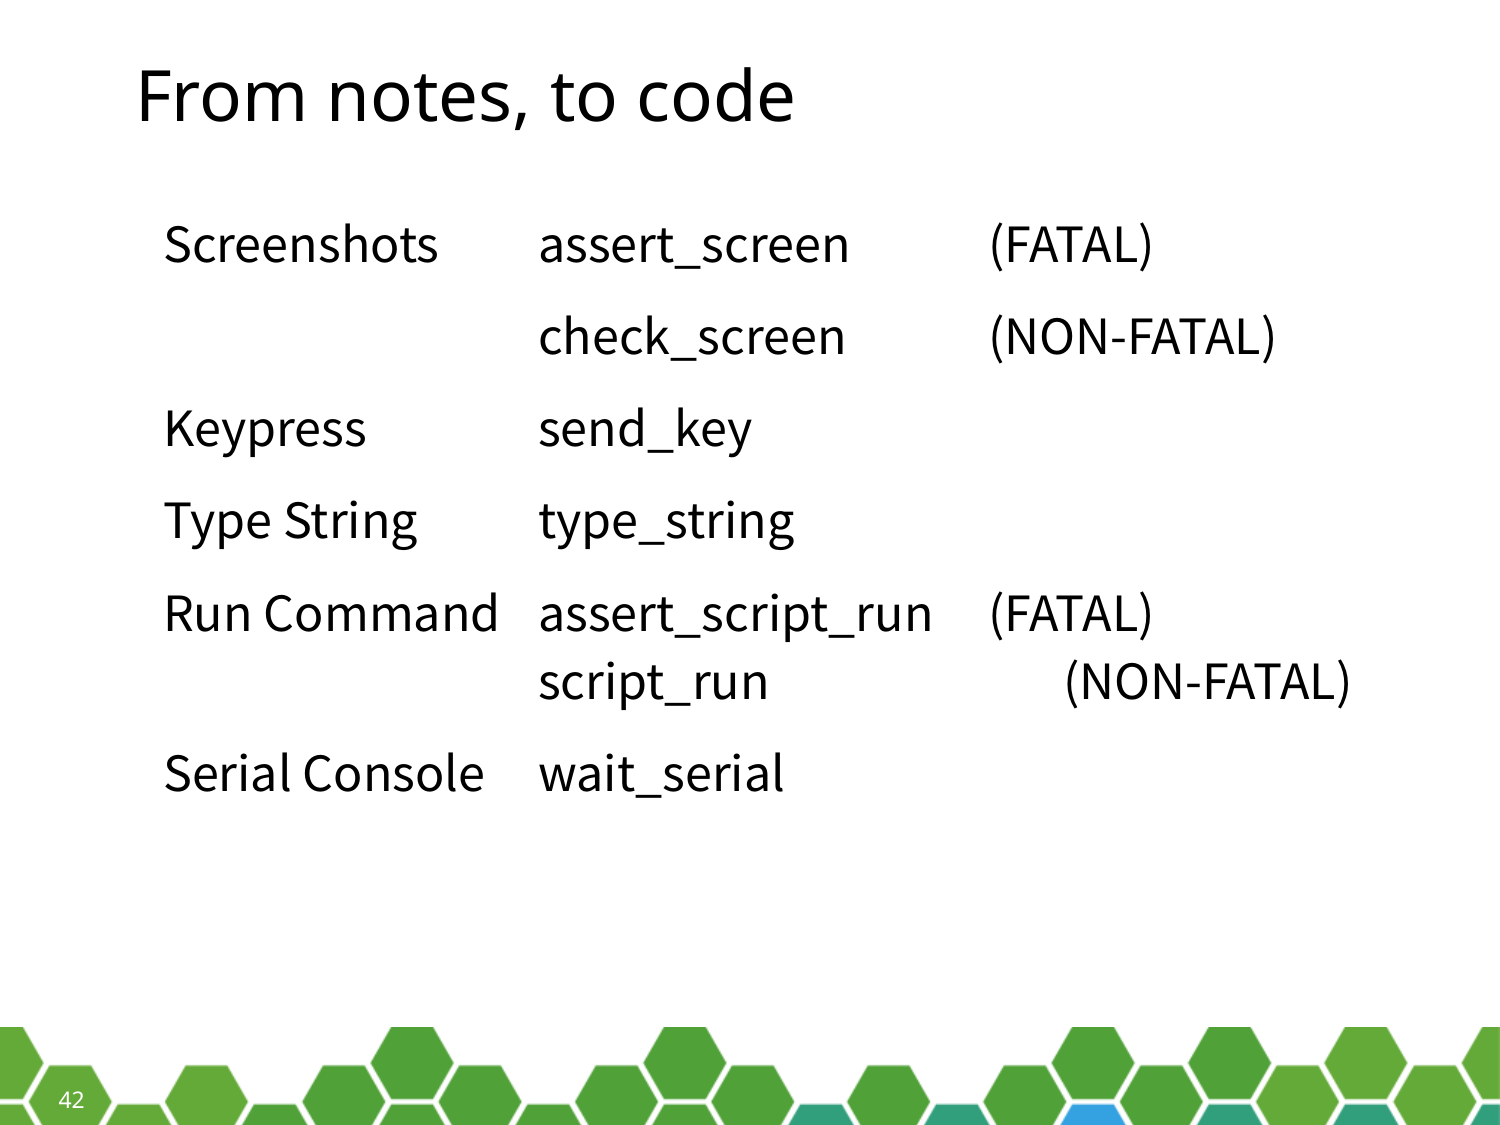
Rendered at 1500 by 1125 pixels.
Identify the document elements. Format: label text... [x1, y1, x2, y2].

picture [0, 1027, 1500, 1125]
title From notes, to code [135, 12, 1372, 175]
list Screenshots assert_screen (FATAL) check_screen (NON-FATAL) Keypress send_key Type String type_string Run Command assert_script_run (FATAL) script_run (NON-FATAL) Serial Console wait_serial [135, 208, 1372, 862]
